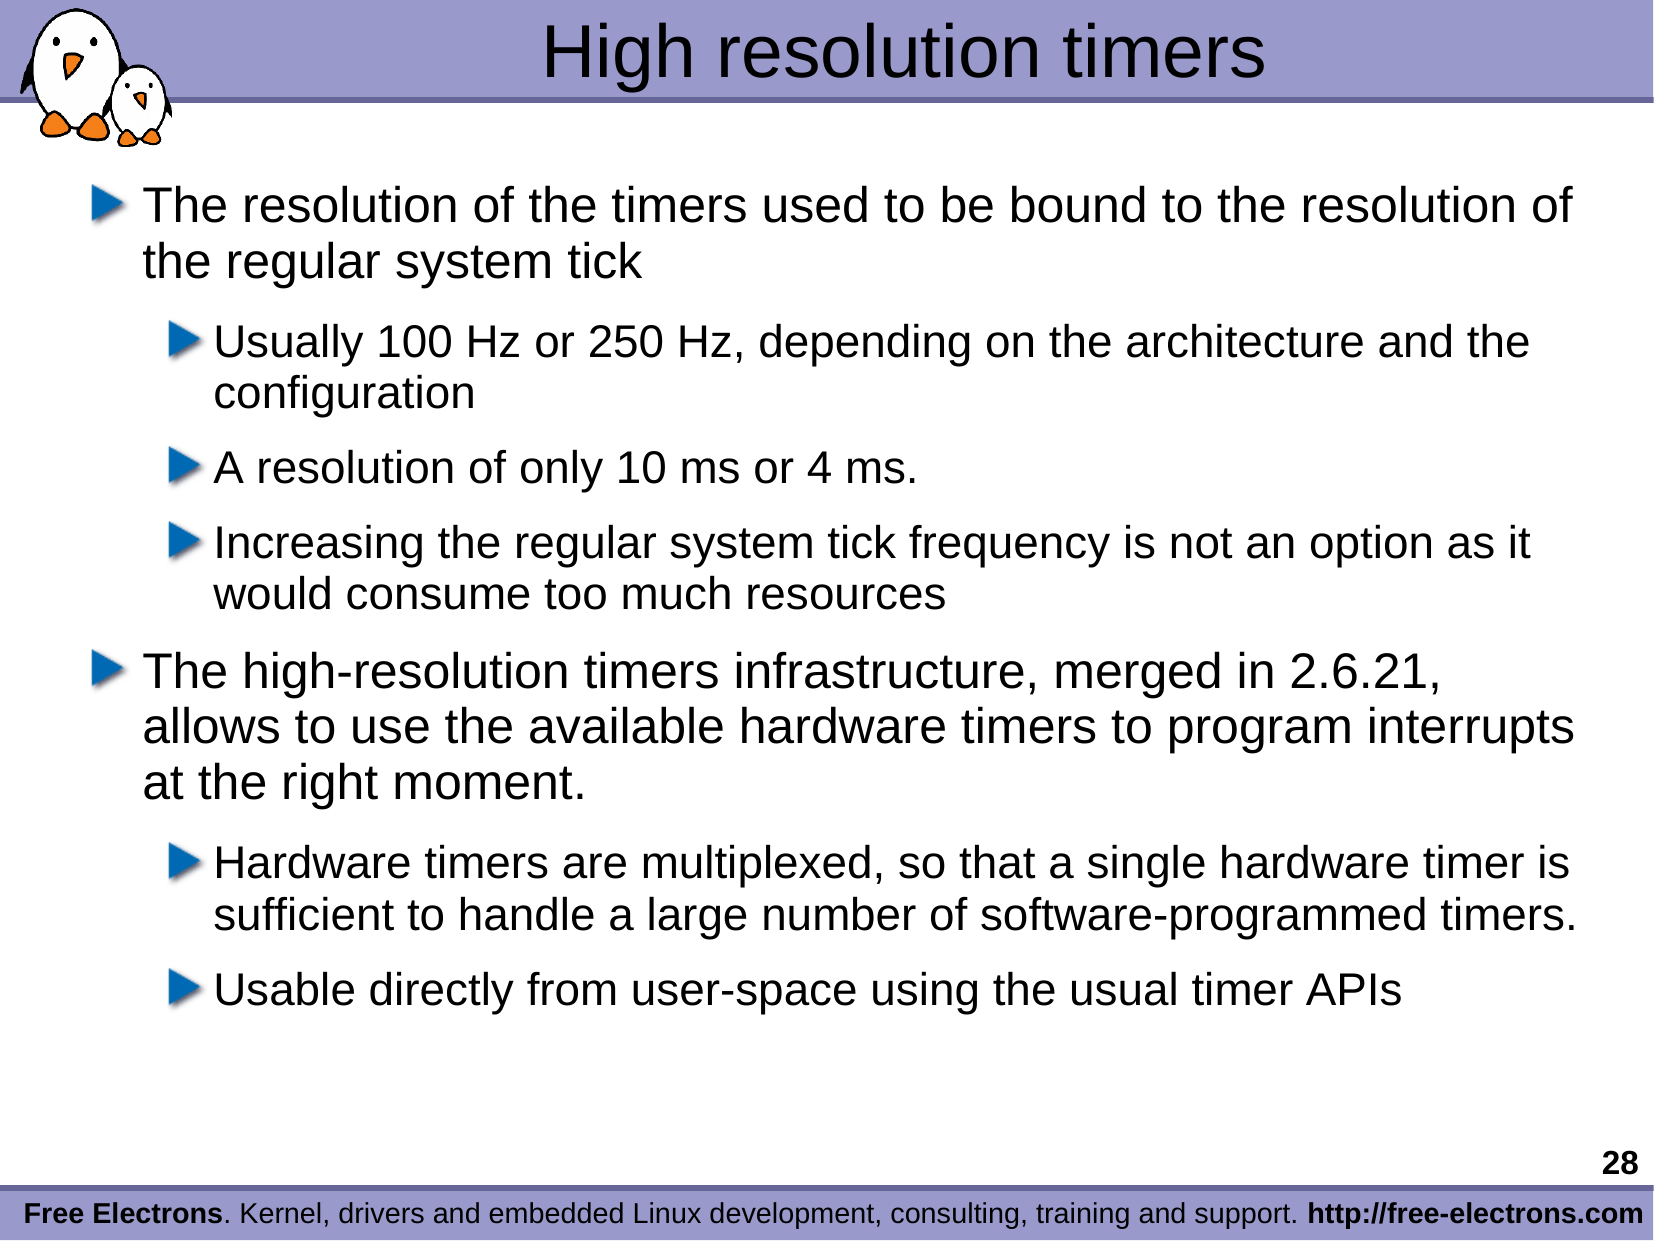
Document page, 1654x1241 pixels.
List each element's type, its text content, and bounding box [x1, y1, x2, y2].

list The resolution of the timers used to be bound to the resolution of the regular system tick Usually 100 Hz or 250 Hz, depending on the architecture and the configuration A resolution of only 10 ms or 4 ms. Increasing the regular system tick frequency is not an option as it would consume too much resources The high-resolution timers infrastructure, merged in 2.6.21, allows to use the available hardware timers to program interrupts at the right moment. Hardware timers are multiplexed, so that a single hardware timer is sufficient to handle a large number of software-programmed timers. Usable directly from user-space using the usual timer APIs [71, 177, 1595, 1094]
picture [20, 8, 172, 147]
title High resolution timers [178, 4, 1631, 98]
